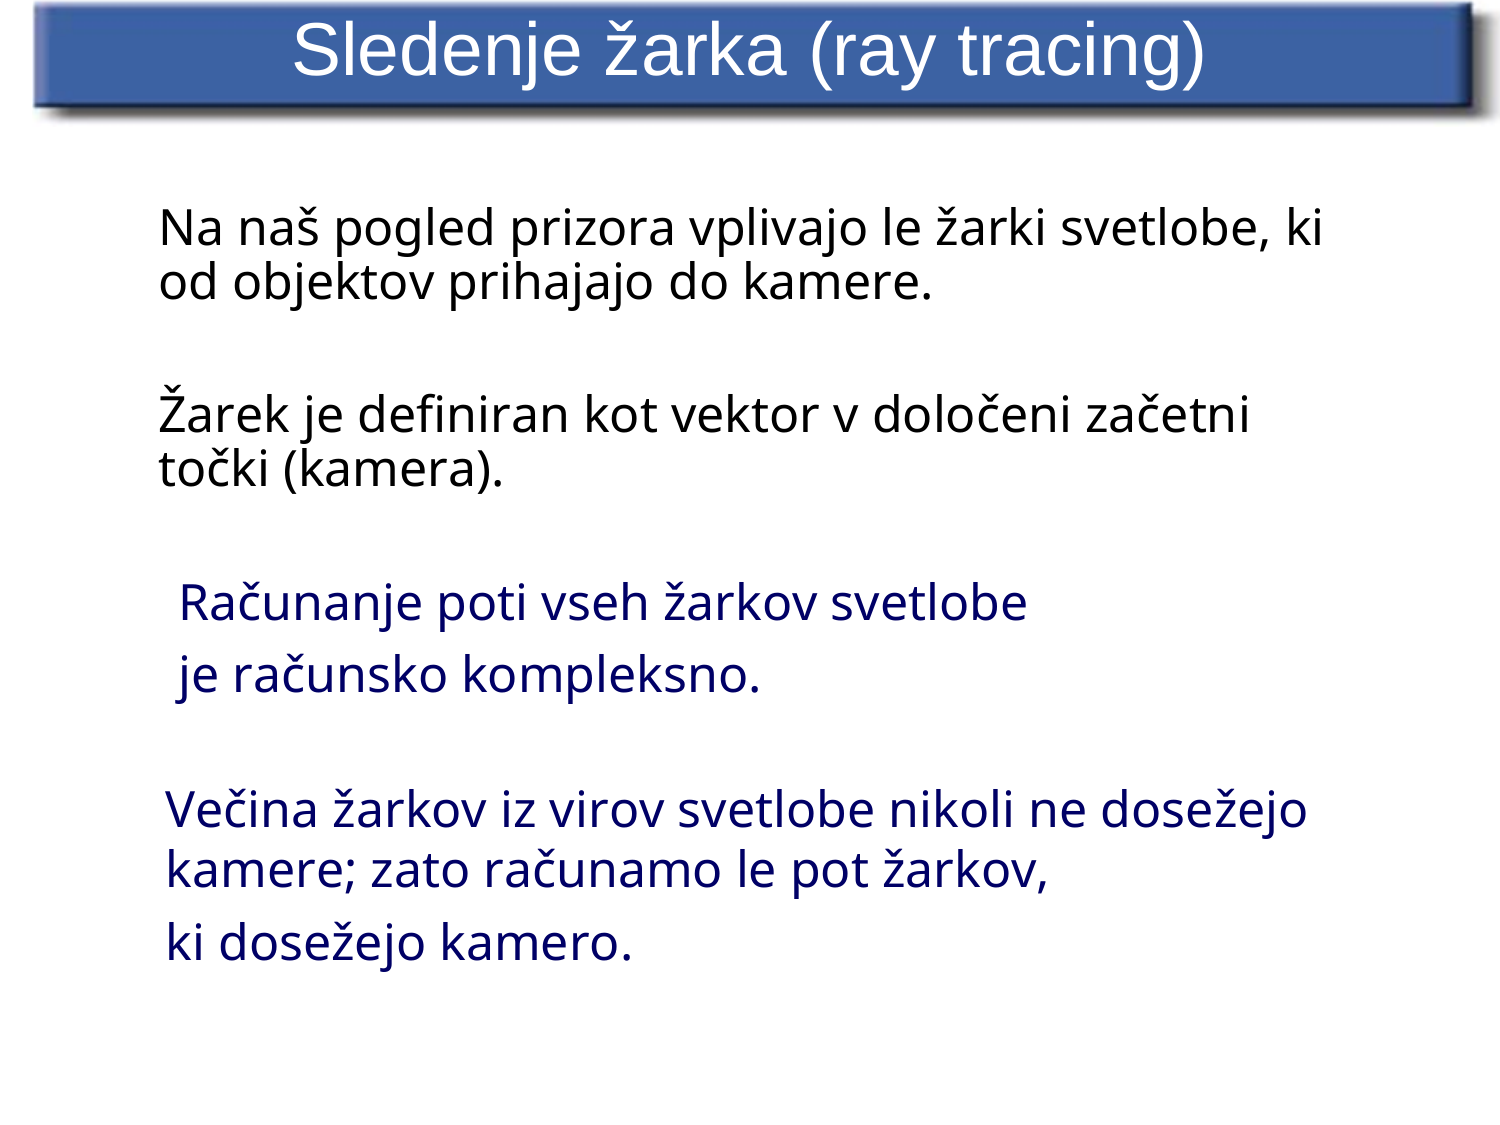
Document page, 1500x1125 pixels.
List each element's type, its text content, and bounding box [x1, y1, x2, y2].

text_box Večina žarkov iz virov svetlobe nikoli ne dosežejo kamere; zato računamo le pot žarkov, ki dosežejo kamero. [150, 769, 1454, 978]
picture [32, 0, 1500, 127]
text_box Računanje poti vseh žarkov svetlobe je računsko kompleksno. [163, 562, 1467, 711]
list Na naš pogled prizora vplivajo le žarki svetlobe, ki od objektov prihajajo do kamere. Žarek je definiran kot vektor v določeni začetni točki (kamera). [128, 194, 1372, 452]
title Sledenje žarka (ray tracing) [112, 0, 1388, 99]
